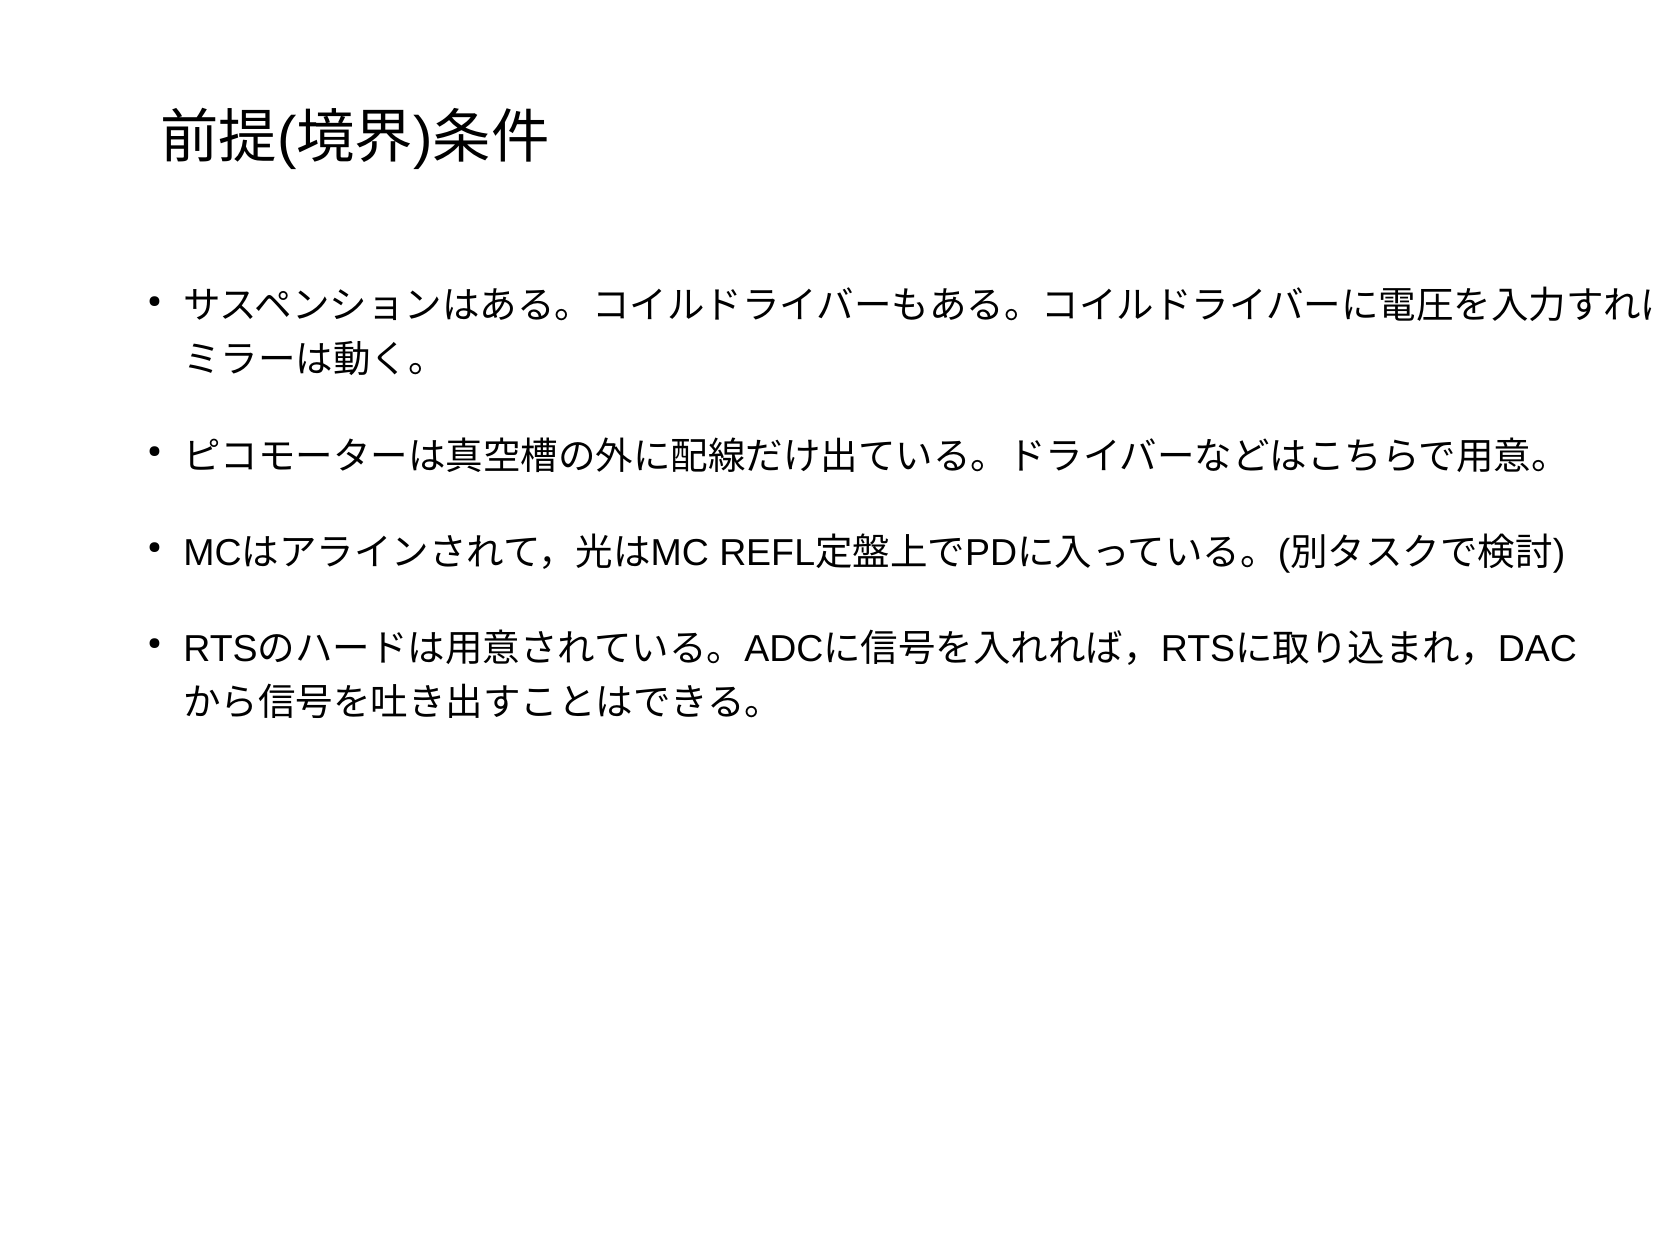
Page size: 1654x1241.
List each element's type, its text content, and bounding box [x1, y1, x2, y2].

text_box サスペンションはある。コイルドライバーもある。コイルドライバーに電圧を入力すれば， ミラーは動く。 ピコモーターは真空槽の外に配線だけ出ている。ドライバーなどはこちらで用意。 MCはアラインされて，光はMC REFL定盤上でPDに入っている。(別タスクで検討) RTSのハードは用意されている。ADCに信号を入れれば，RTSに取り込まれ，DAC から信号を吐き出すことはできる。 [133, 267, 1522, 631]
text_box 前提(境界)条件 [146, 82, 565, 163]
